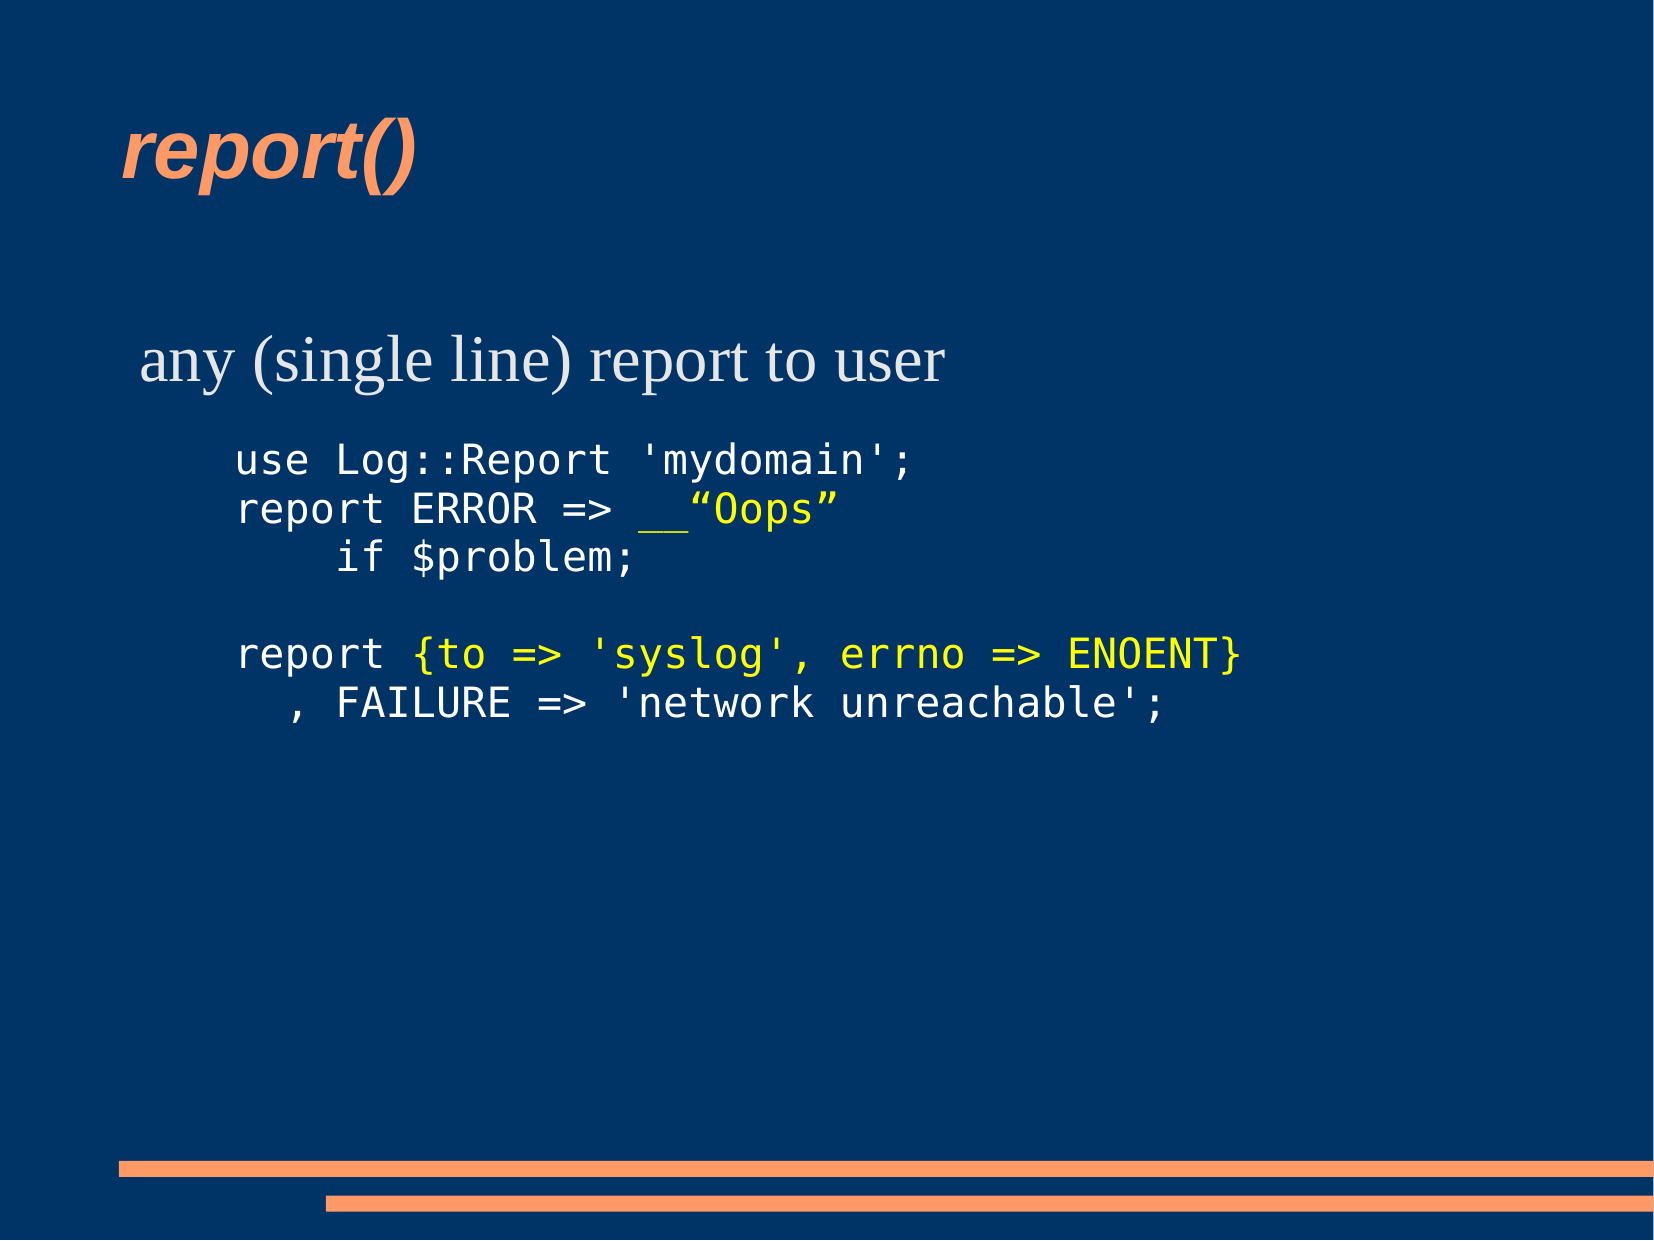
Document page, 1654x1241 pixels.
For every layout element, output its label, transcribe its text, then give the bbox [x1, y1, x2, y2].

list any (single line) report to user [121, 322, 1561, 1133]
text_box use Log::Report 'mydomain'; report ERROR => __“Oops” if $problem; report {to => 'syslog', errno => ENOENT} , FAILURE => 'network unreachable'; [219, 428, 1260, 735]
title report() [121, 46, 1534, 254]
